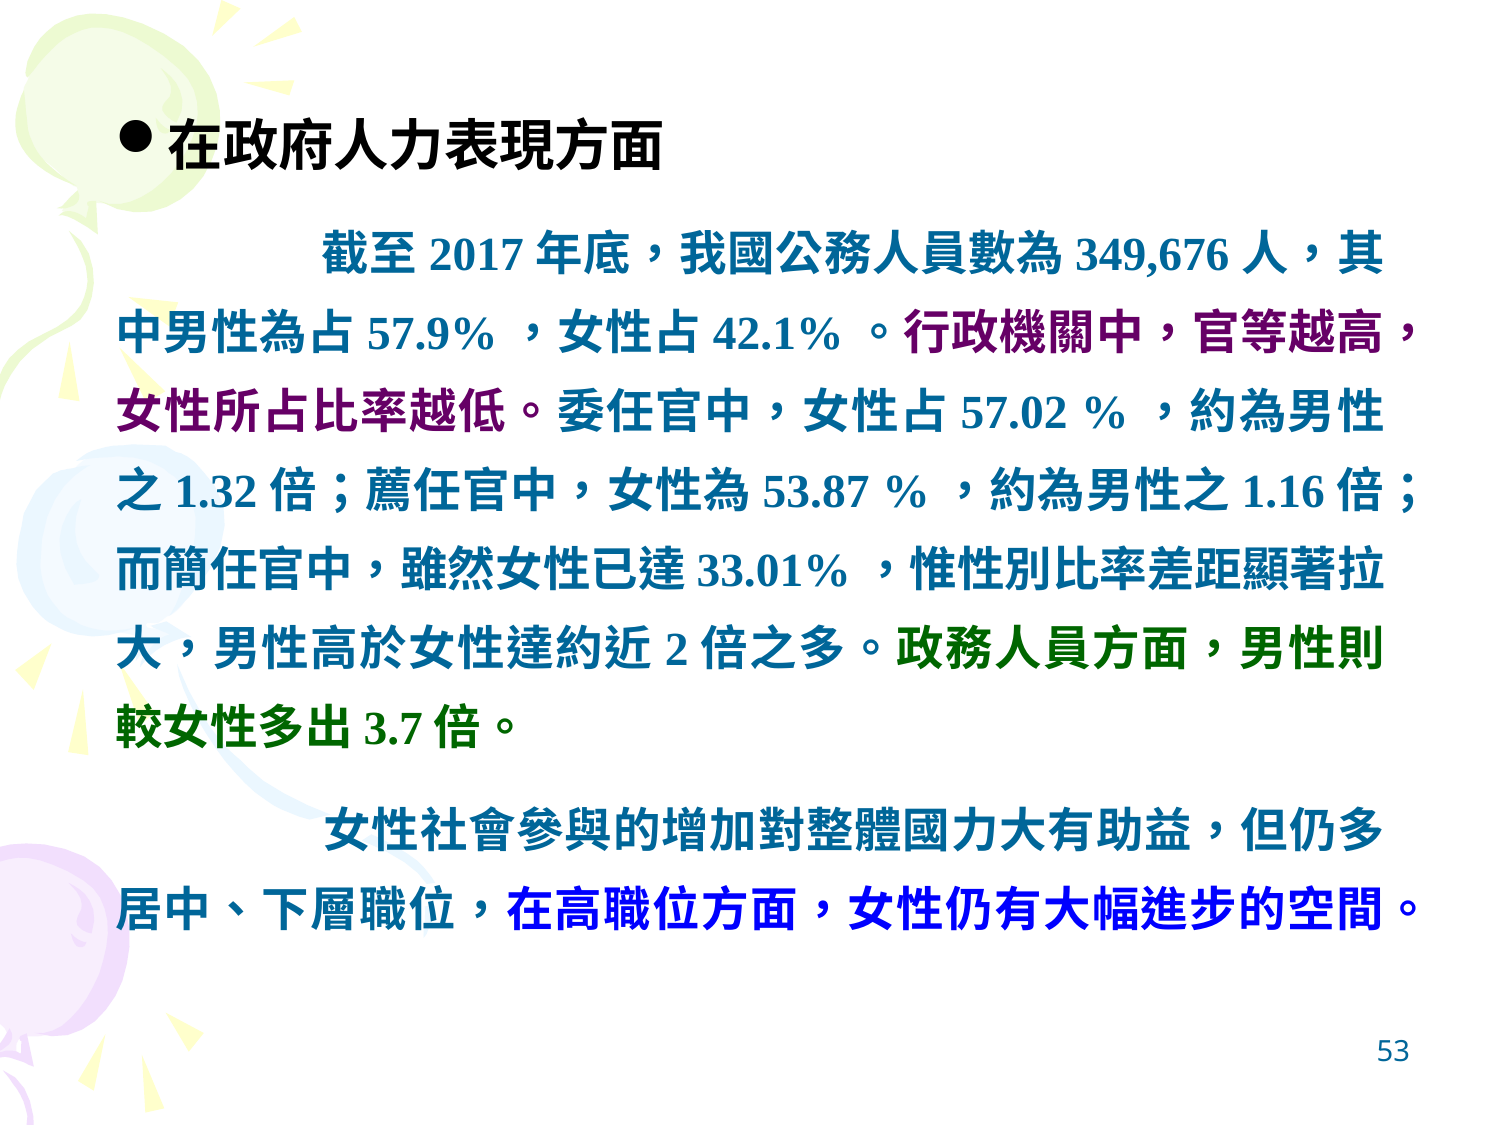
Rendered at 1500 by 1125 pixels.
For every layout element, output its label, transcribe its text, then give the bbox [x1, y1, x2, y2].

text_box <編號> [1074, 1024, 1426, 1100]
list 在政府人力表現方面 截至2017年底，我國公務人員數為349,676人，其中男性為占57.9%，女性占42.1%。行政機關中，官等越高，女性所占比率越低。委任官中，女性占57.02 %，約為男性之1.32倍；薦任官中，女性為53.87 %，約為男性之1.16倍；而簡任官中，雖然女性已達33.01%，惟性別比率差距顯著拉大，男性高於女性達約近2倍之多。政務人員方面，男性則較女性多出3.7倍。 女性社會參與的增加對整體國力大有助益，但仍多居中、下層職位，在高職位方面，女性仍有大幅進步的空間。 [100, 90, 1400, 994]
